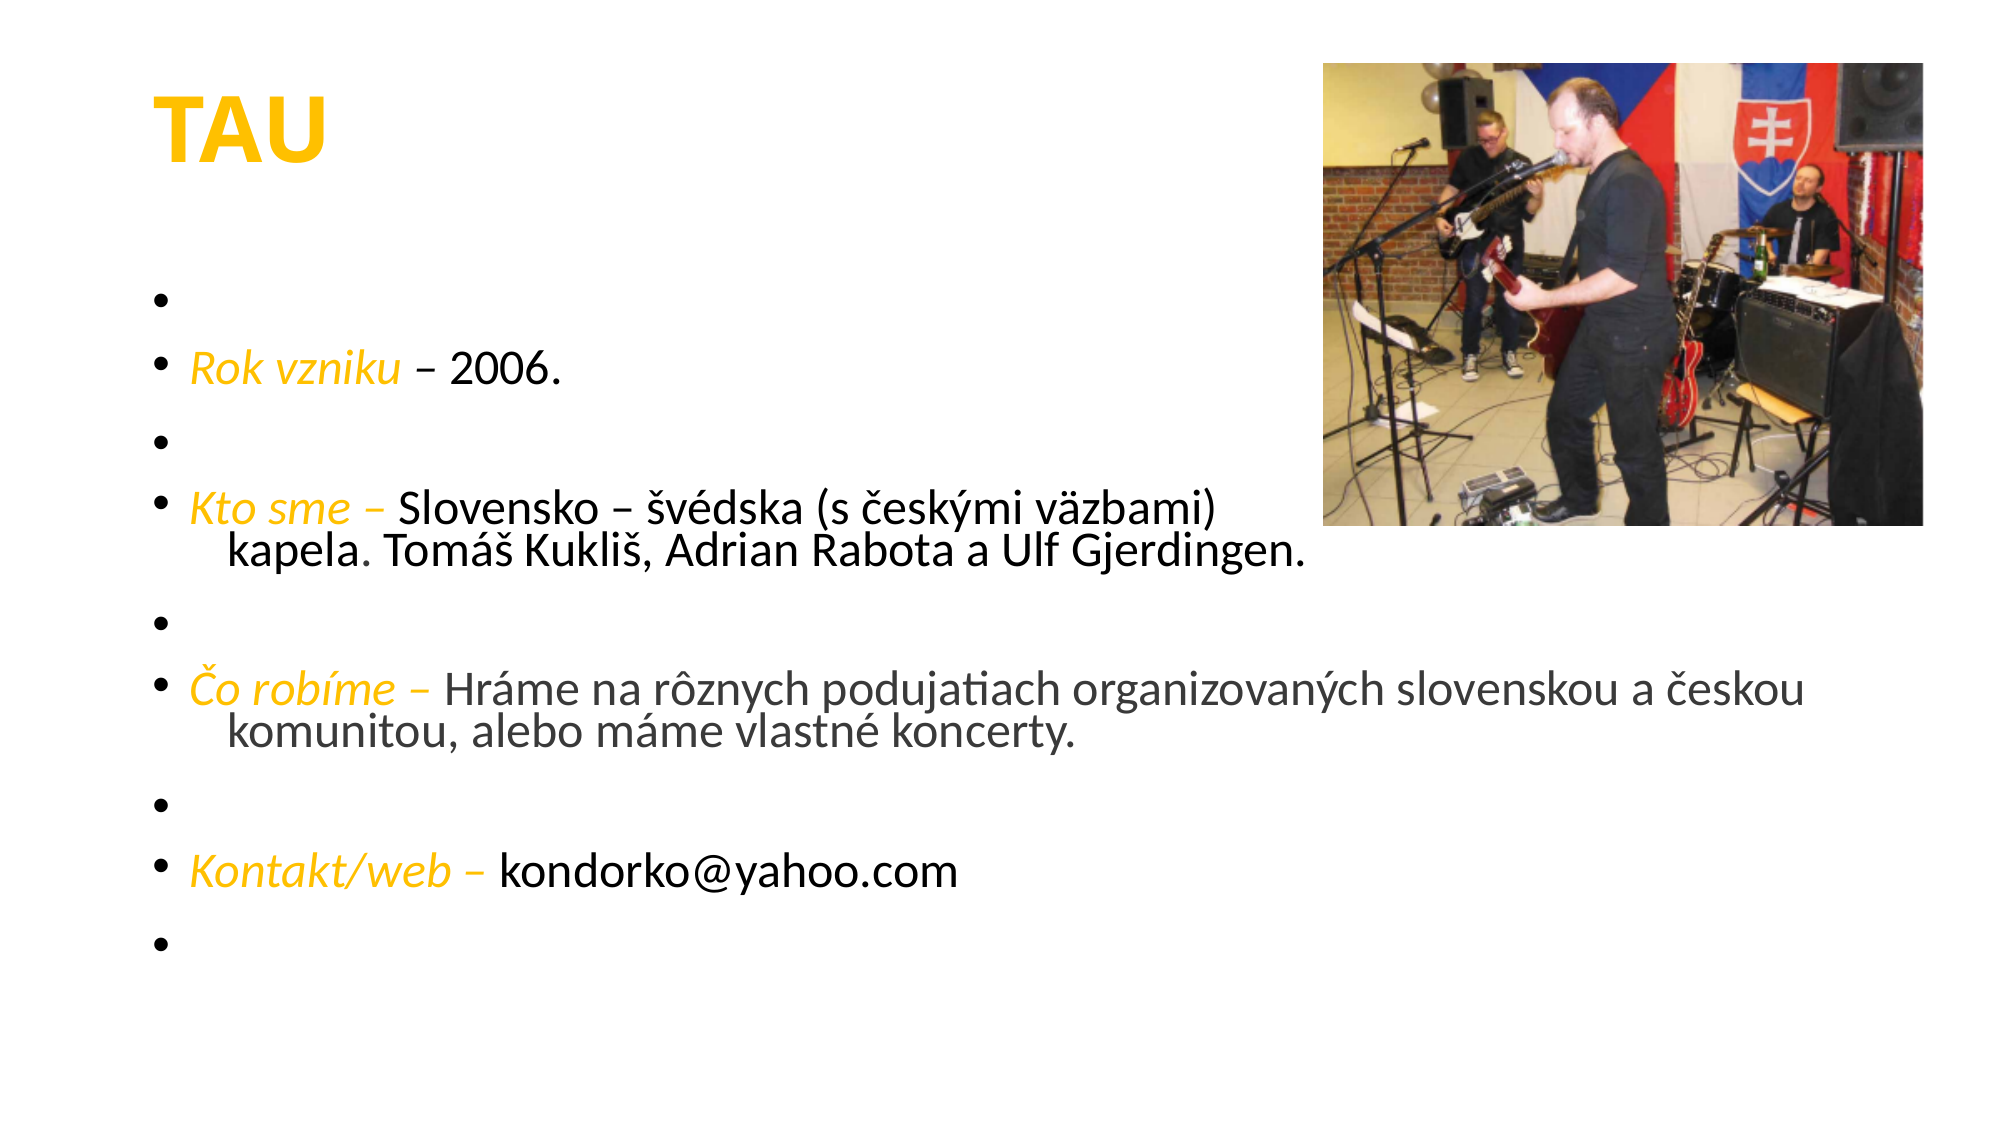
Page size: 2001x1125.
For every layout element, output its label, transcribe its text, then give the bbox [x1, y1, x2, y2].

list Rok vzniku – 2006. Kto sme – Slovensko – švédska (s českými väzbami) kapela. Tomáš Kukliš, Adrian Rabota a Ulf Gjerdingen. Čo robíme – Hráme na rôznych podujatiach organizovaných slovenskou a českou komunitou, alebo máme vlastné koncerty. Kontakt/web – kondorko@yahoo.com [137, 263, 1863, 977]
picture [1323, 63, 1925, 526]
title TAU [137, 23, 1863, 242]
